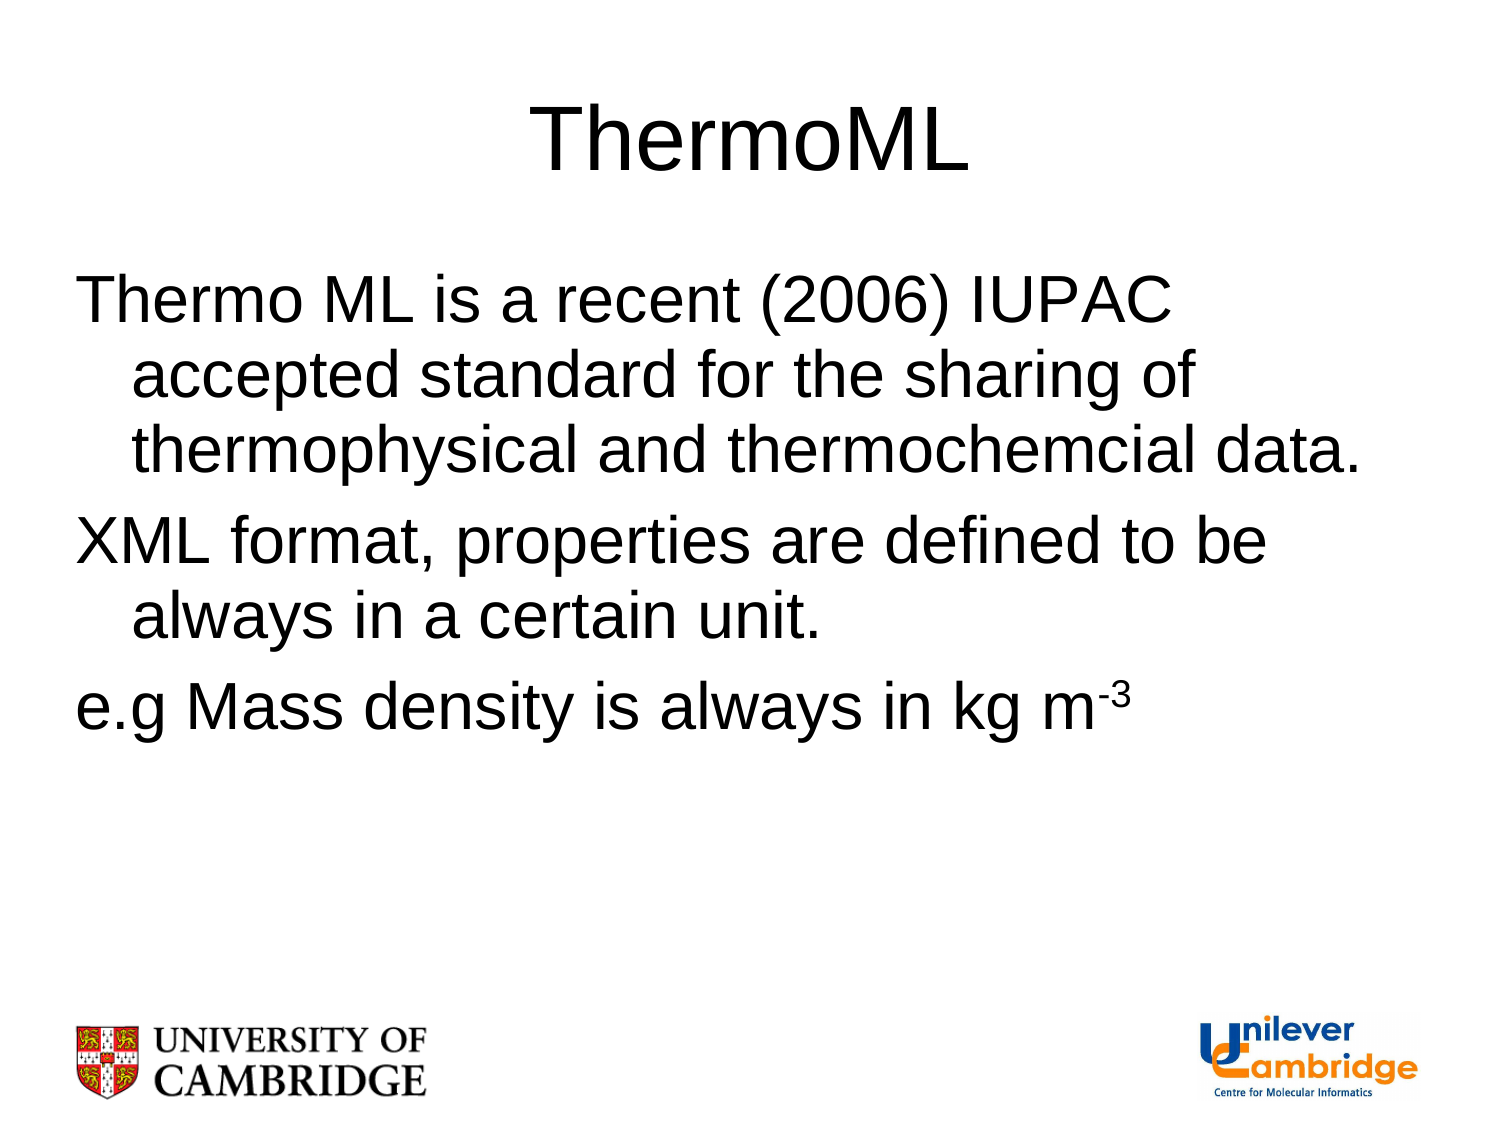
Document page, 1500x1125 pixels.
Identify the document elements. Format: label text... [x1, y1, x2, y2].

picture [1197, 1012, 1421, 1101]
list Thermo ML is a recent (2006) IUPAC accepted standard for the sharing of thermophysical and thermochemcial data. XML format, properties are defined to be always in a certain unit. e.g Mass density is always in kg m-3 [75, 262, 1426, 991]
title ThermoML [75, 52, 1426, 226]
picture [62, 1012, 438, 1105]
